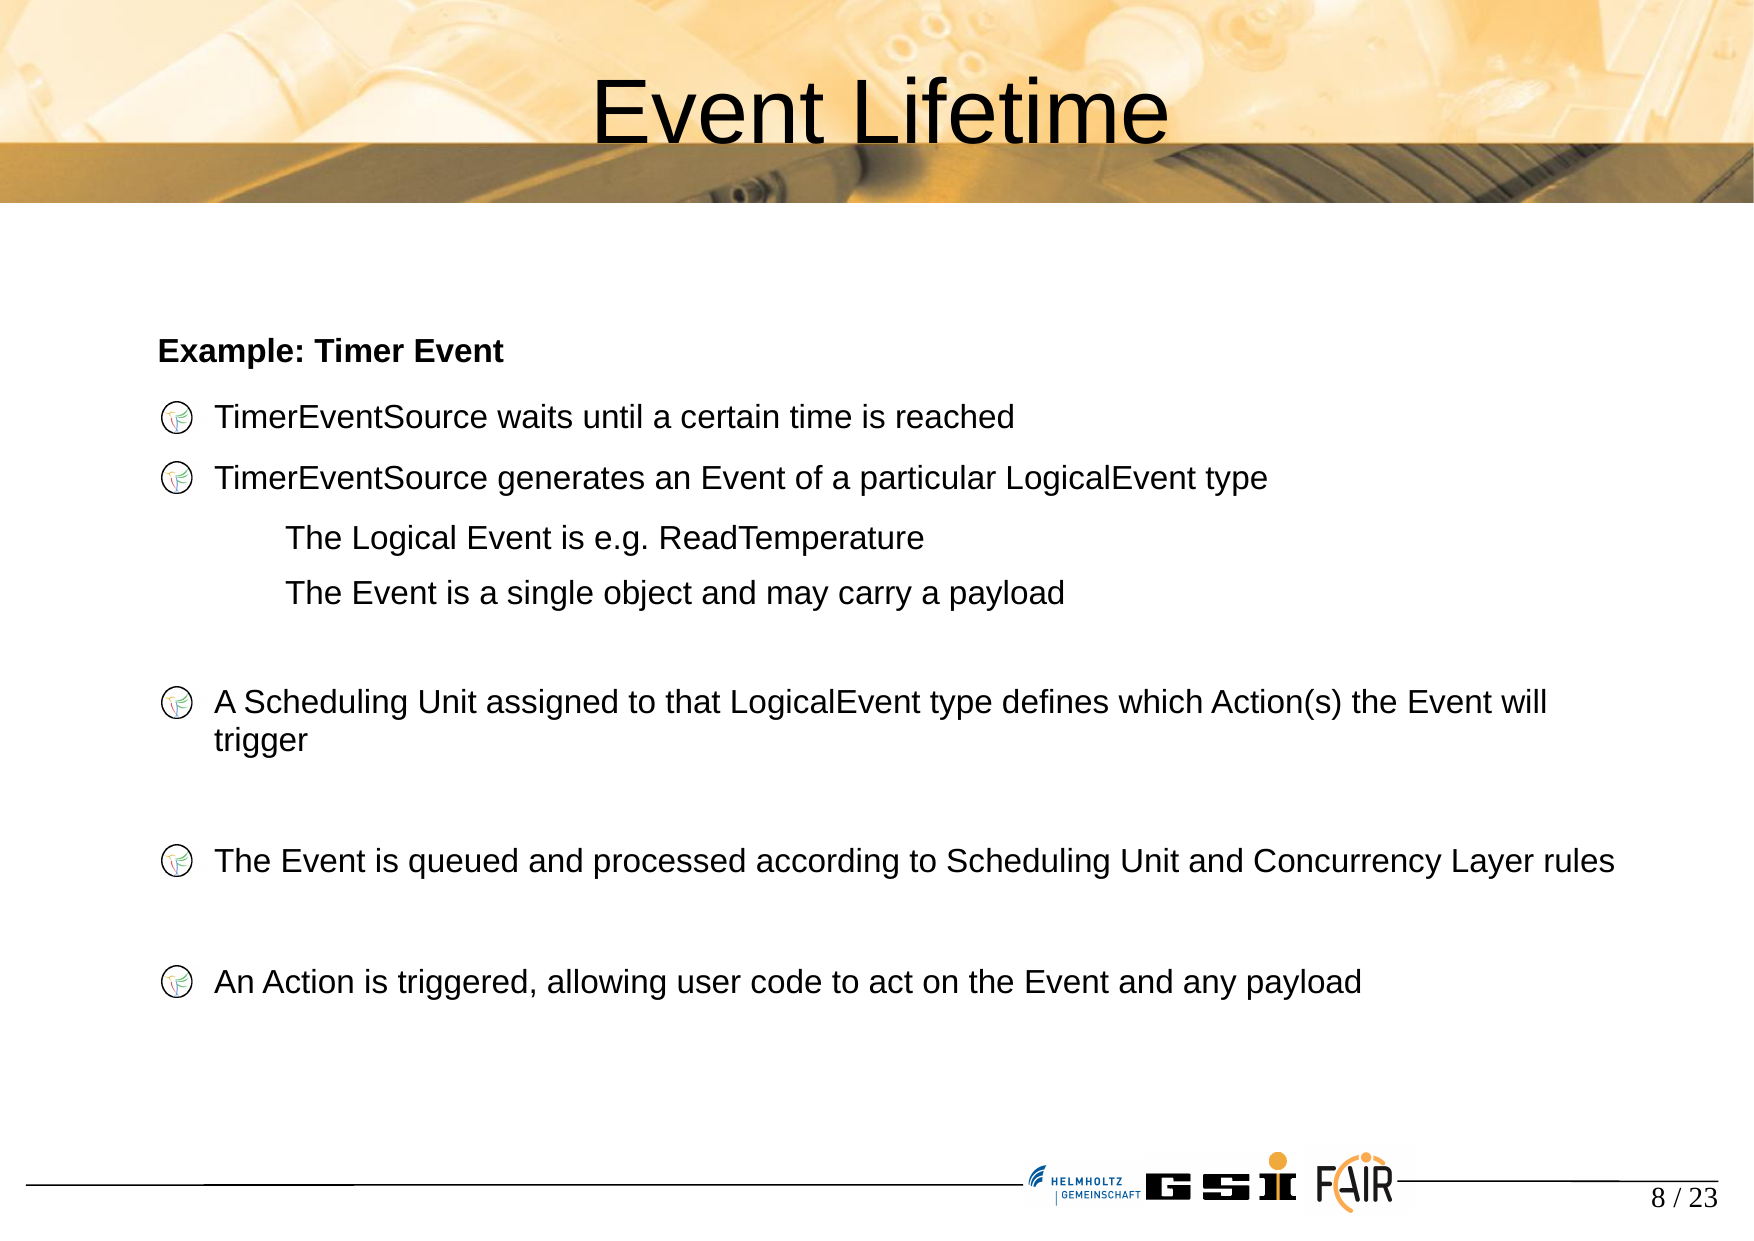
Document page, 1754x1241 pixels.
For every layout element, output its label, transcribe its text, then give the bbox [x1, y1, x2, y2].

picture [1023, 1188, 1296, 1210]
picture [1305, 1188, 1414, 1215]
title Event Lifetime [176, 7, 1587, 216]
list Example: Timer Event TimerEventSource waits until a certain time is reached TimerEventSource generates an Event of a particular LogicalEvent type The Logical Event is e.g. ReadTemperature The Event is a single object and may carry a payload A Scheduling Unit assigned to that LogicalEvent type defines which Action(s) the Event will trigger The Event is queued and processed according to Scheduling Unit and Concurrency Layer rules An Action is triggered, allowing user code to act on the Event and any payload [72, 255, 1651, 1188]
picture [0, 0, 1754, 205]
